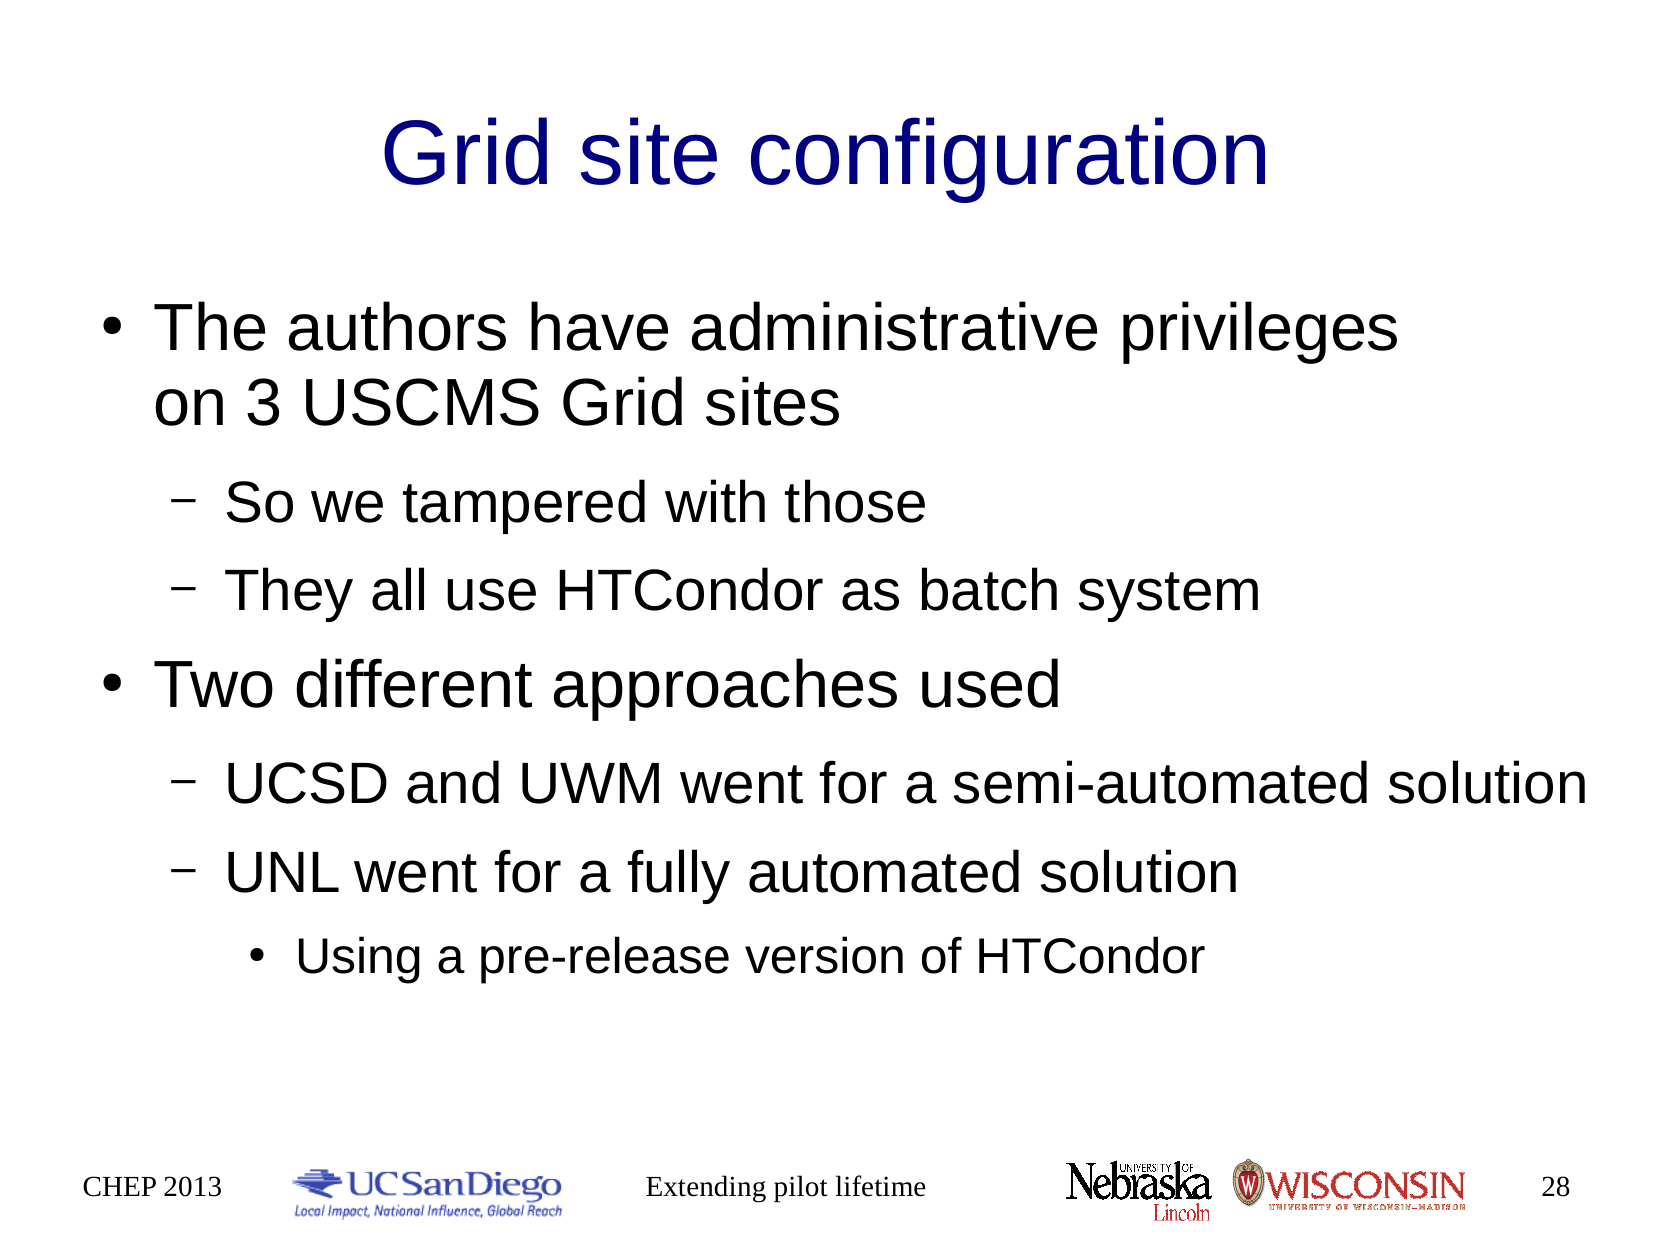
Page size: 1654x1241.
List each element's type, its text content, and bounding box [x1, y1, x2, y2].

list The authors have administrative privileges on 3 USCMS Grid sites So we tampered with those They all use HTCondor as batch system Two different approaches used UCSD and UWM went for a semi-automated solution UNL went for a fully automated solution Using a pre-release version of HTCondor [82, 290, 1636, 1010]
picture [1066, 1160, 1212, 1221]
picture [292, 1169, 563, 1220]
picture [1232, 1158, 1465, 1210]
title Grid site configuration [82, 49, 1571, 257]
